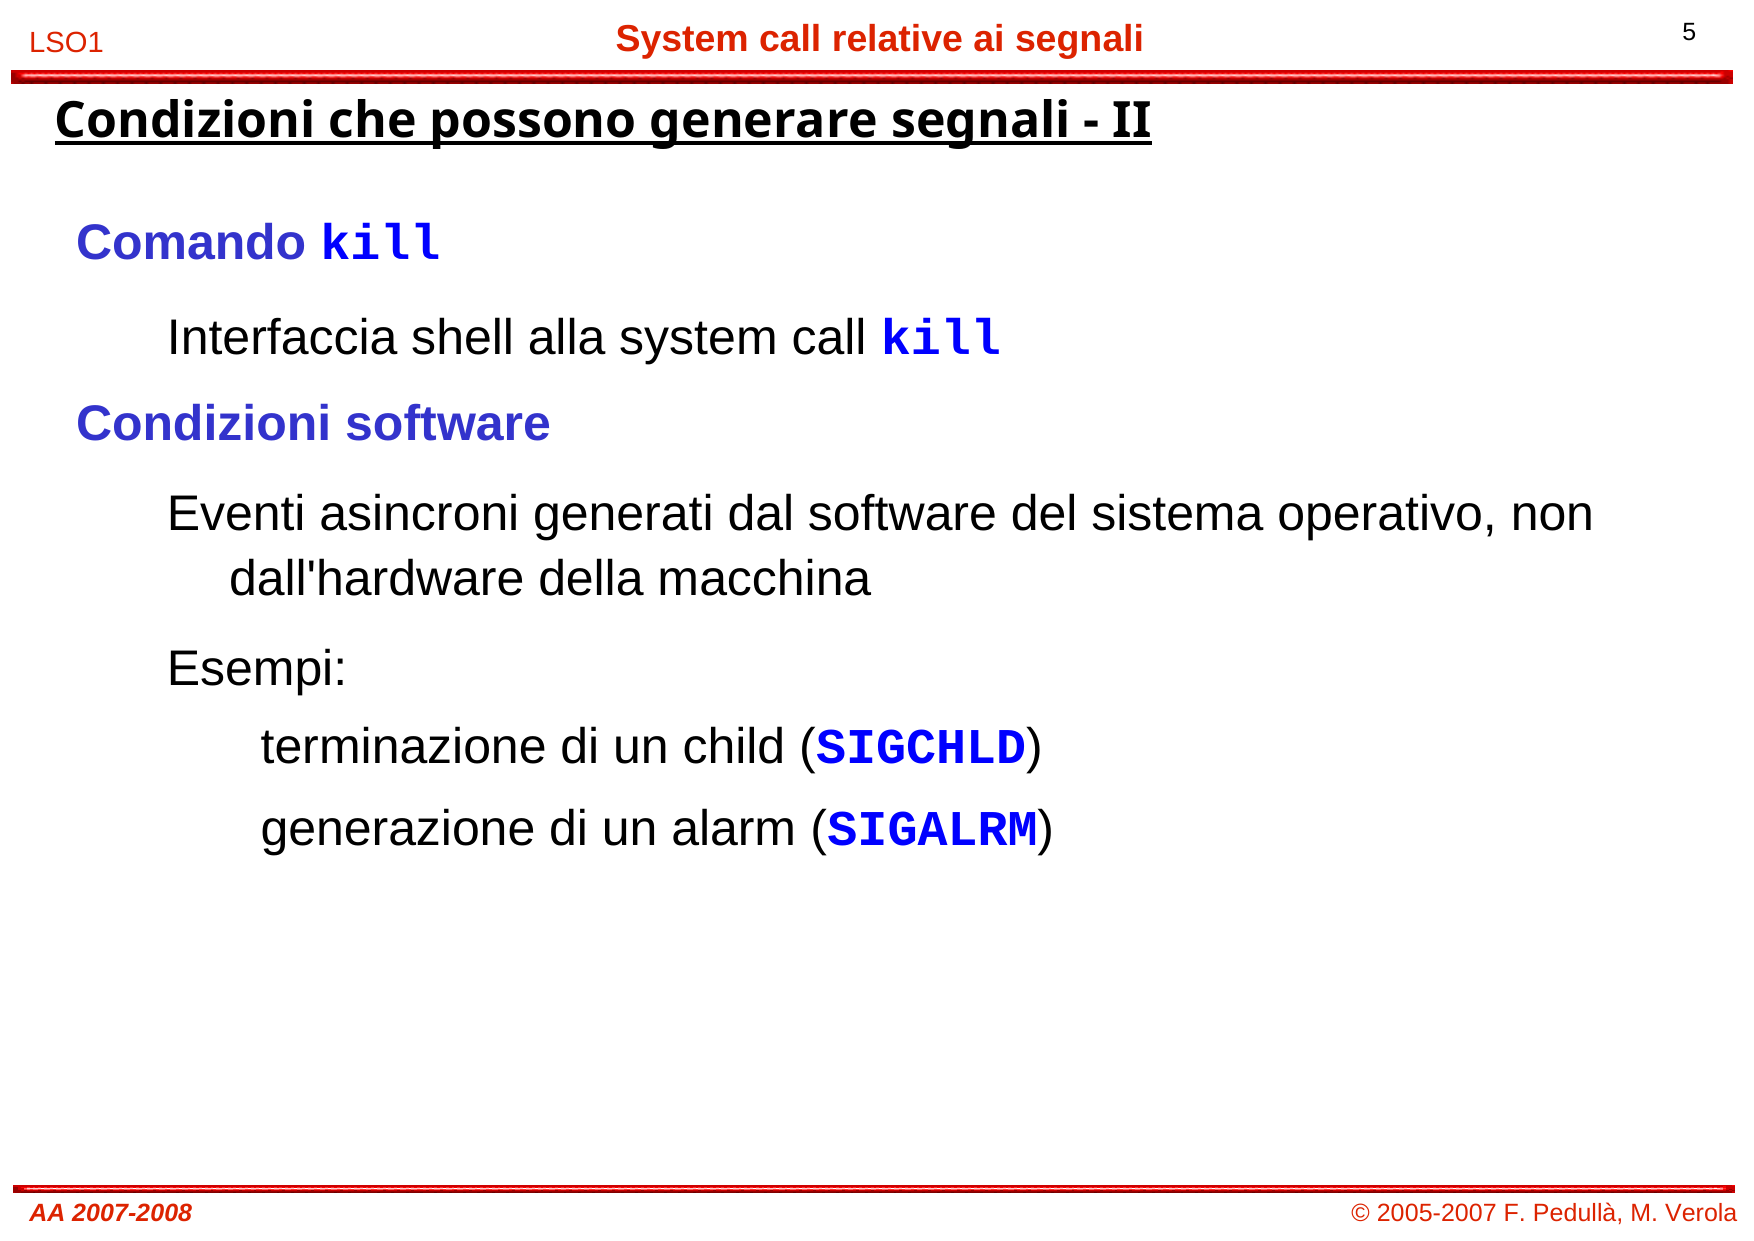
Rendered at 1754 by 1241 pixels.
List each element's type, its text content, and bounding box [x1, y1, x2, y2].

list Comando kill Interfaccia shell alla system call kill Condizioni software Eventi asincroni generati dal software del sistema operativo, non dall'hardware della macchina Esempi: terminazione di un child (SIGCHLD) generazione di un alarm (SIGALRM) [58, 206, 1696, 1054]
picture [13, 1185, 1735, 1193]
picture [11, 70, 1733, 84]
title Condizioni che possono generare segnali - II [40, 72, 1714, 168]
